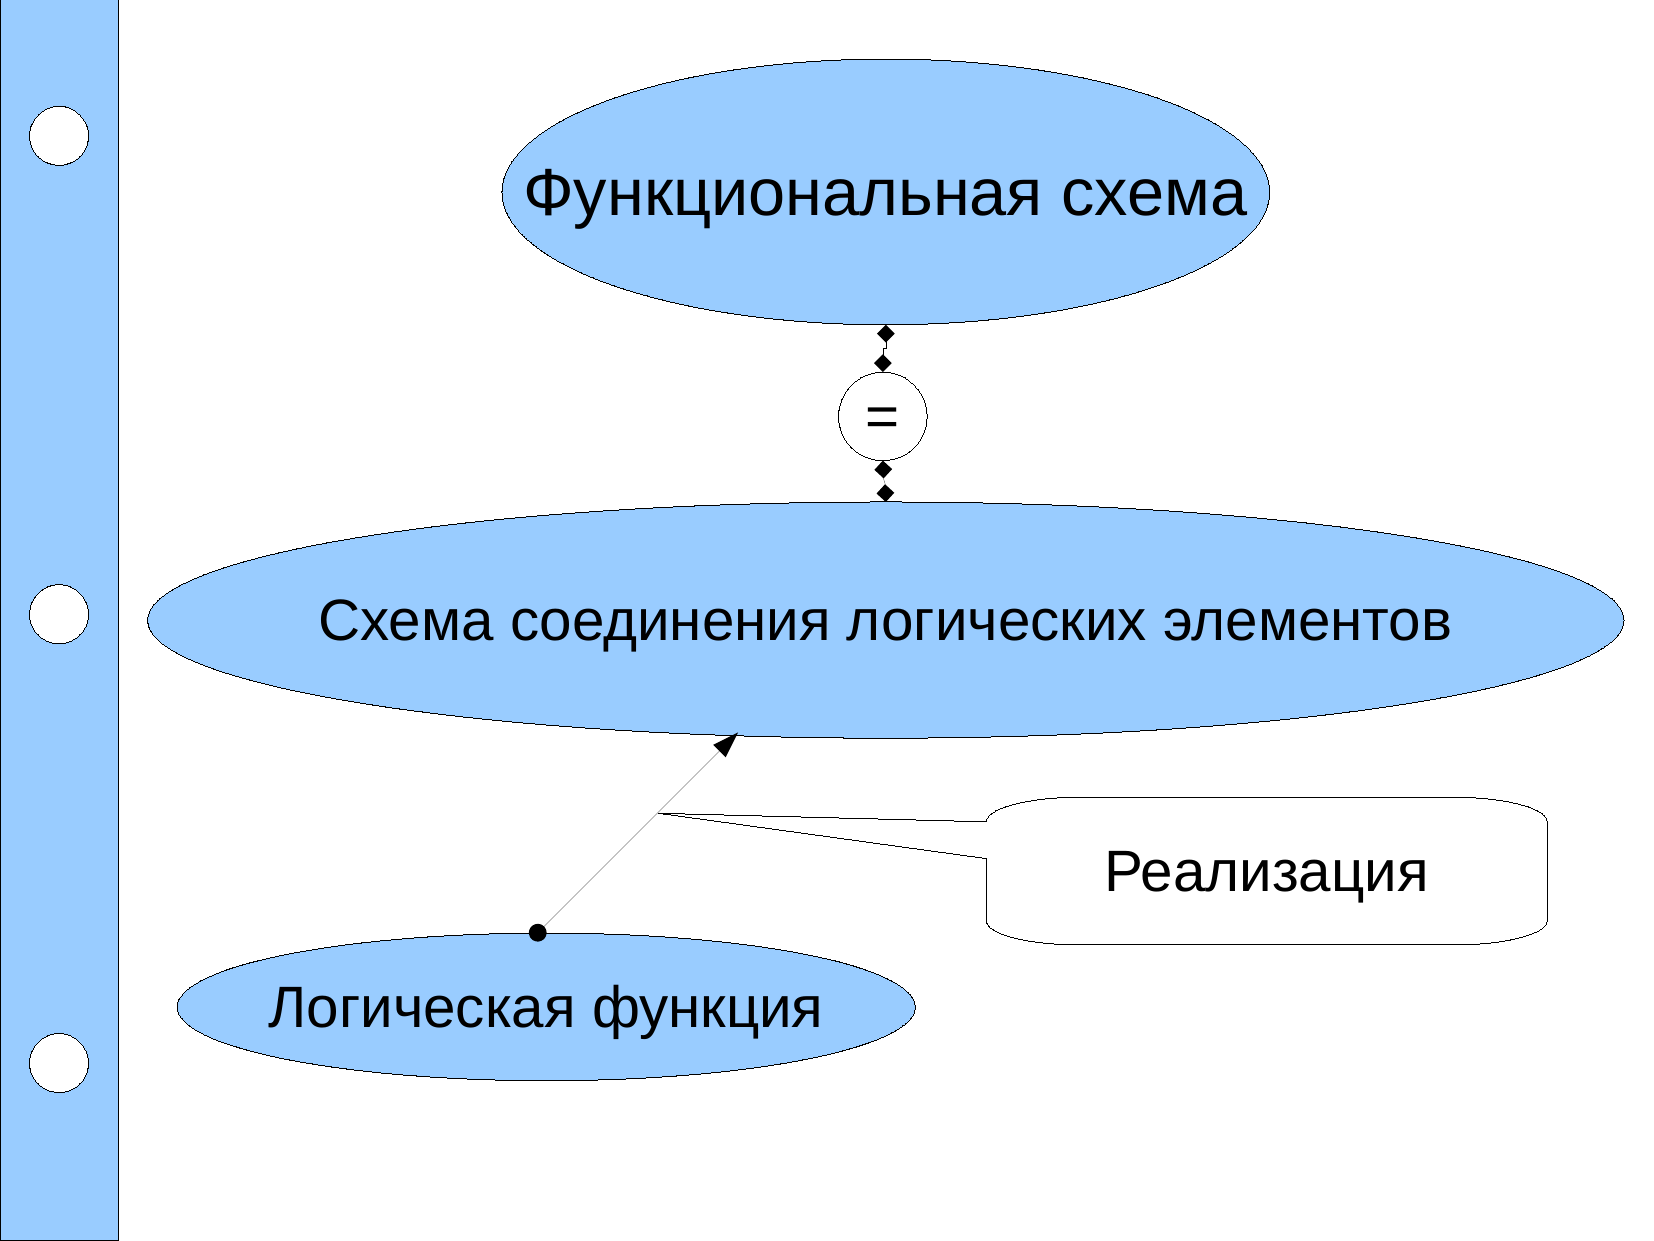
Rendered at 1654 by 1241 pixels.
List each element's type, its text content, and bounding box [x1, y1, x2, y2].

text_box Логическая функция [177, 933, 916, 1081]
text_box = [838, 372, 928, 461]
text_box Функциональная схема [501, 59, 1270, 325]
text_box Реализация [658, 797, 1548, 945]
text_box [0, 0, 119, 1241]
text_box Схема соединения логических элементов [147, 501, 1625, 739]
